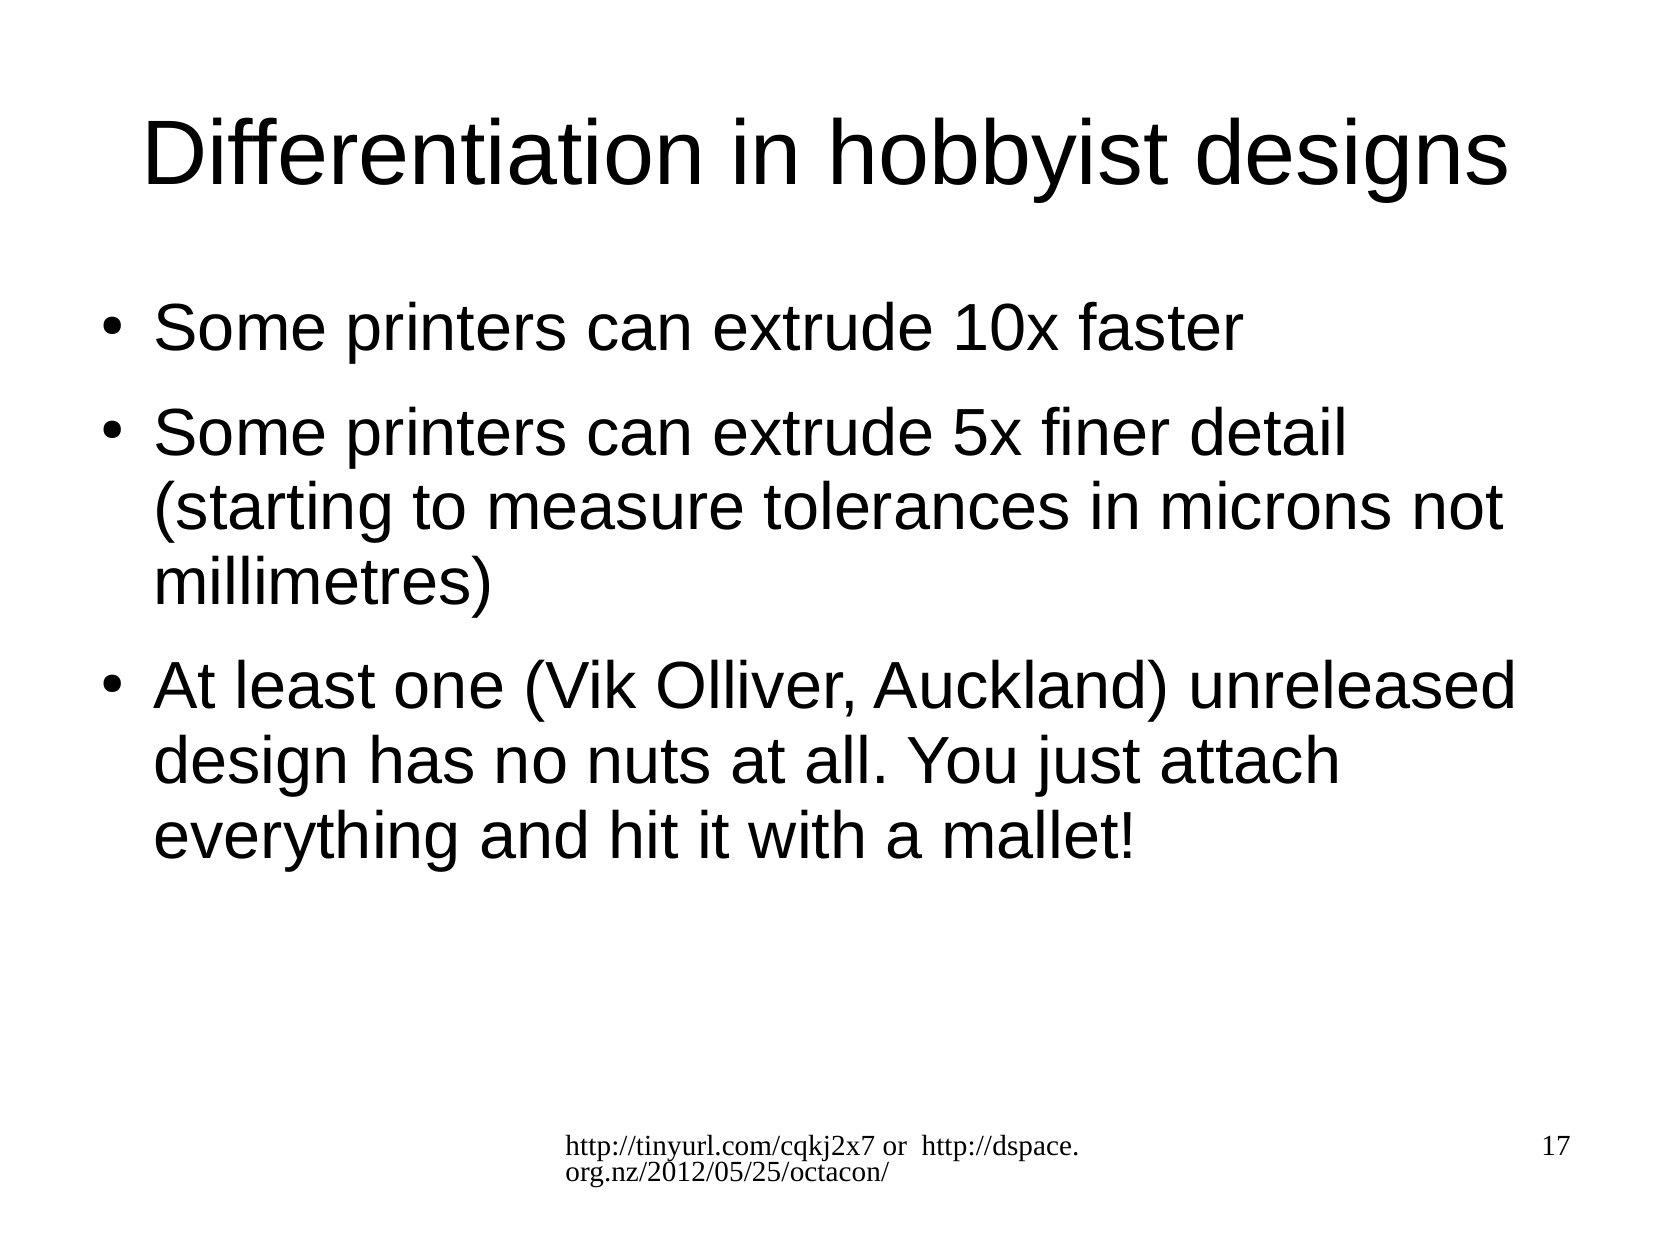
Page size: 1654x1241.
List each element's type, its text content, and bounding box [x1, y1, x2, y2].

title Differentiation in hobbyist designs [82, 49, 1571, 257]
list Some printers can extrude 10x faster Some printers can extrude 5x finer detail (starting to measure tolerances in microns not millimetres) At least one (Vik Olliver, Auckland) unreleased design has no nuts at all. You just attach everything and hit it with a mallet! [82, 290, 1571, 1109]
